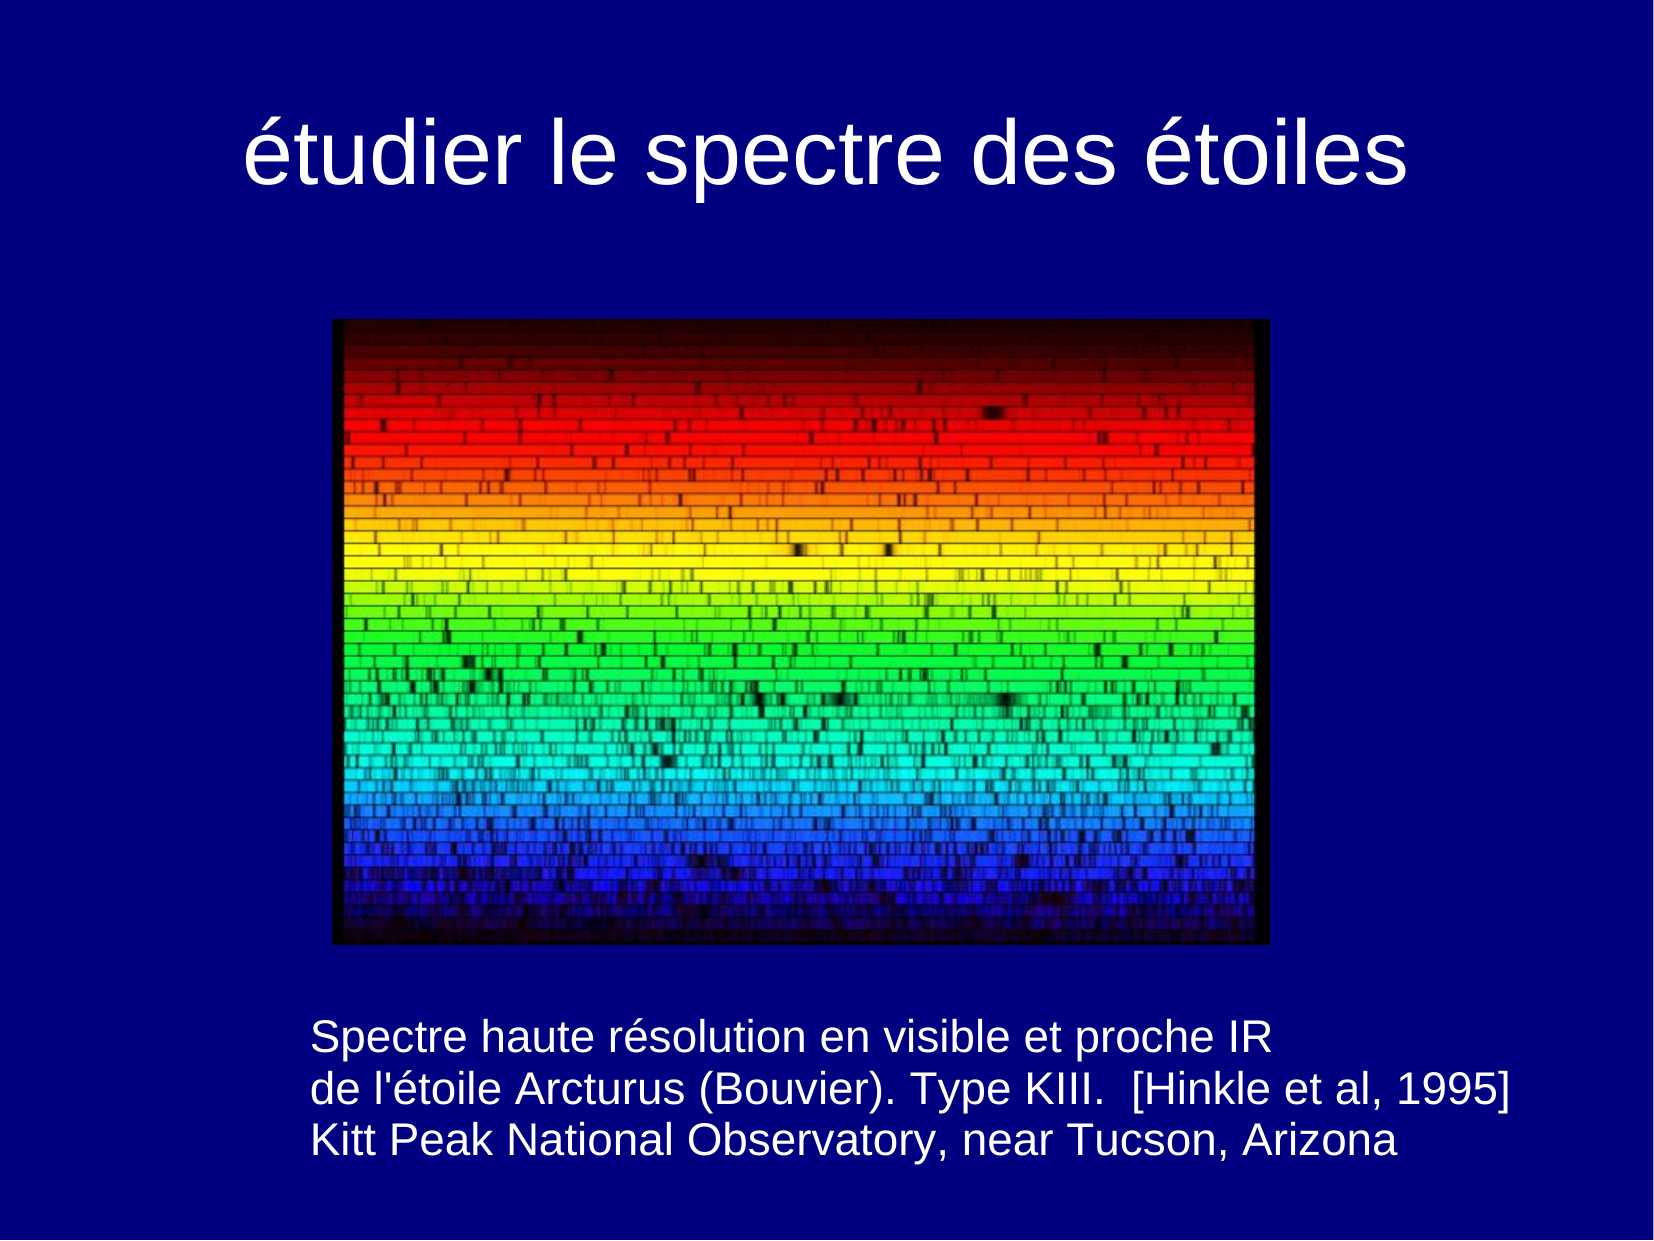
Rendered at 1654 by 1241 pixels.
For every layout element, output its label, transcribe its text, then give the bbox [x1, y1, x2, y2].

text_box Spectre haute résolution en visible et proche IR de l'étoile Arcturus (Bouvier). Type KIII. [Hinkle et al, 1995] Kitt Peak National Observatory, near Tucson, Arizona [295, 1003, 1527, 1172]
picture [332, 319, 1270, 945]
title étudier le spectre des étoiles [82, 49, 1571, 257]
